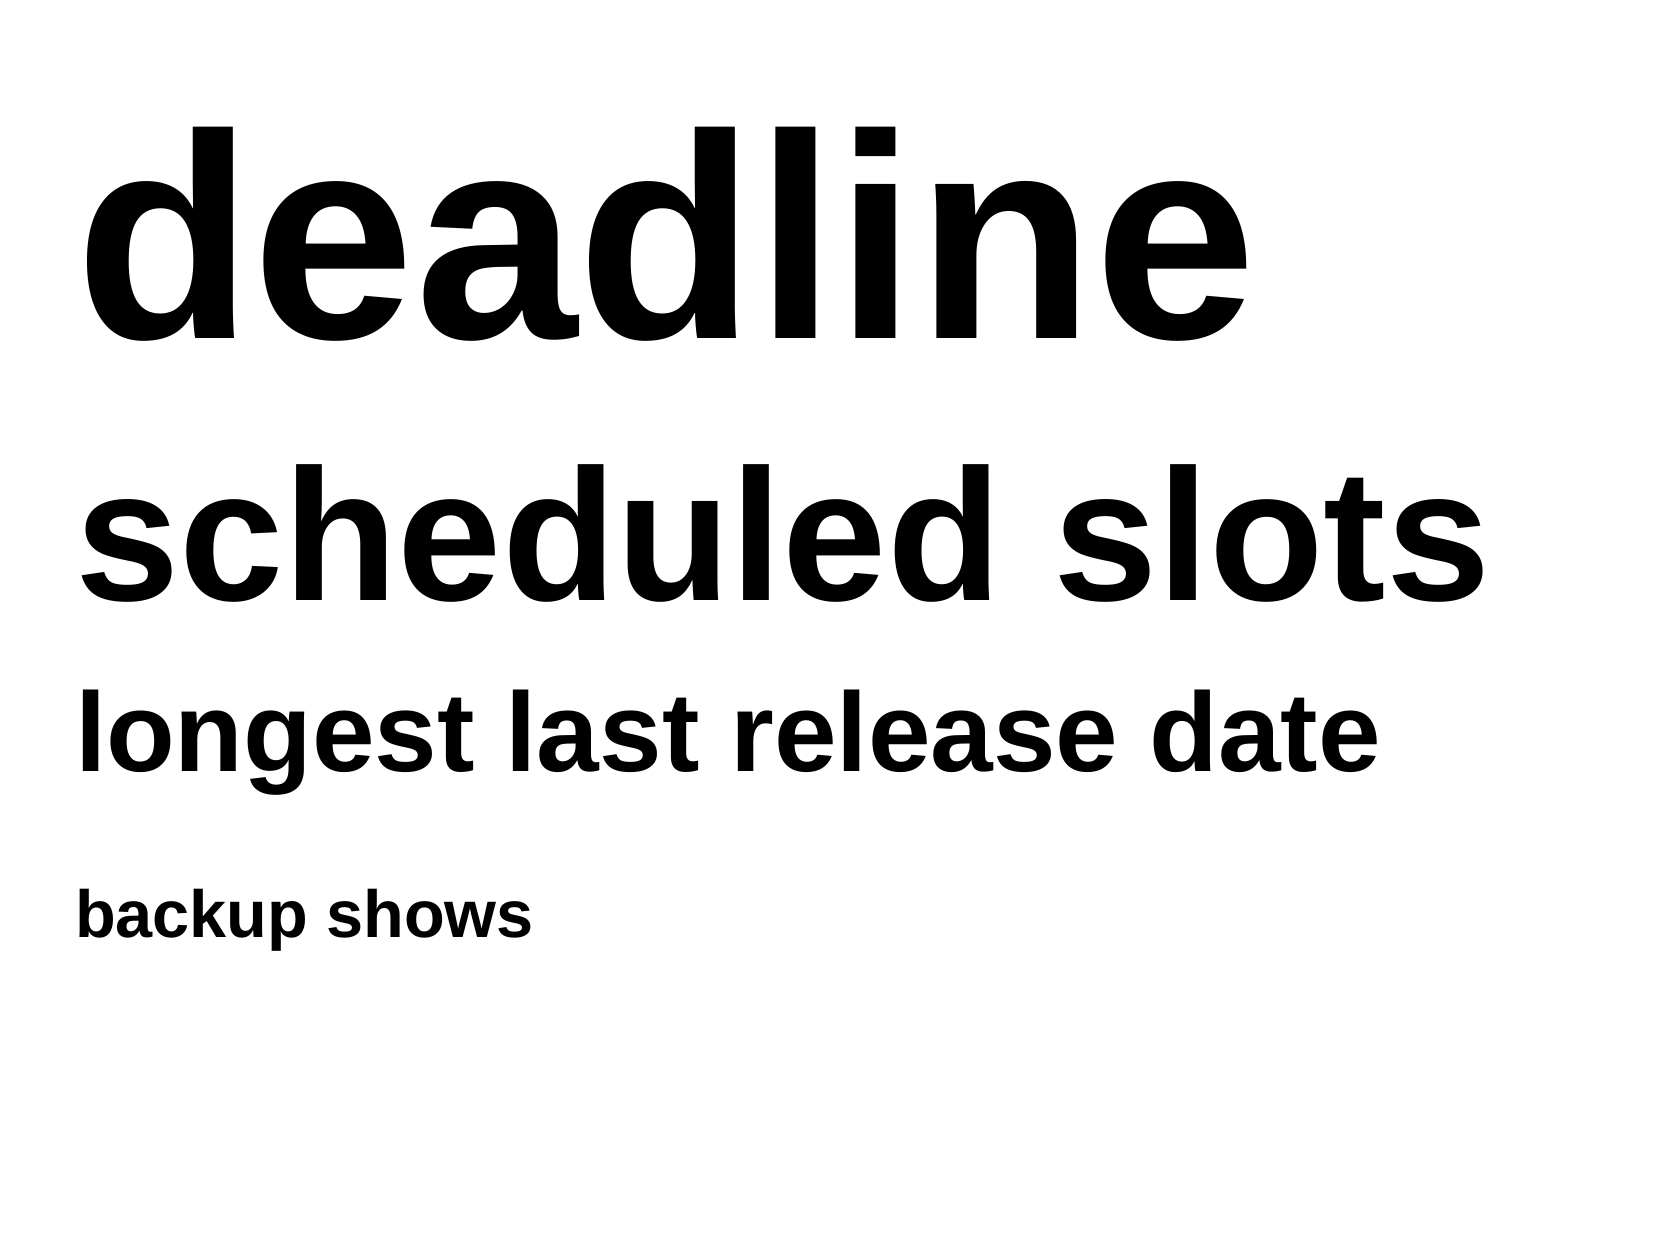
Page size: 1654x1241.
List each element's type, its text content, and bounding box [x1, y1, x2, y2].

list deadline scheduled slots longest last release date backup shows [75, 75, 1576, 1038]
